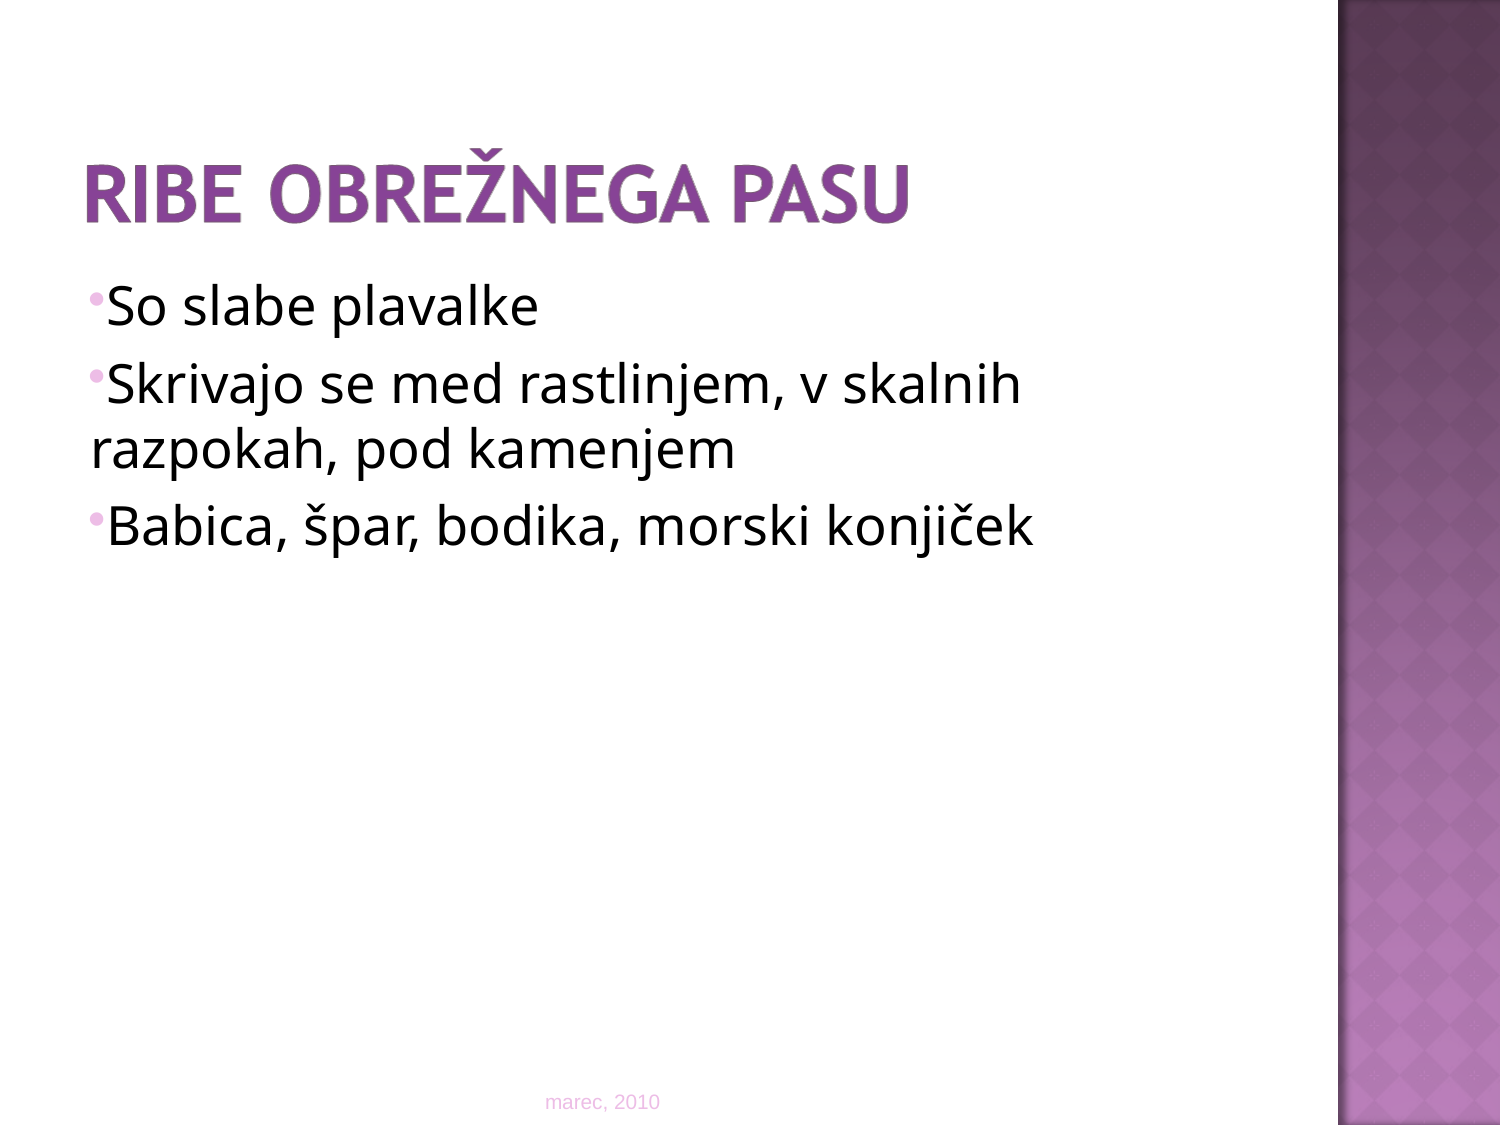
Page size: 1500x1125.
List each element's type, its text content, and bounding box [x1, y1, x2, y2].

text_box So slabe plavalke Skrivajo se med rastlinjem, v skalnih razpokah, pod kamenjem Babica, špar, bodika, morski konjiček [74, 264, 1263, 1060]
picture [34, 52, 1264, 241]
picture [1337, 0, 1500, 1125]
text_box marec, 2010 [74, 1075, 675, 1114]
